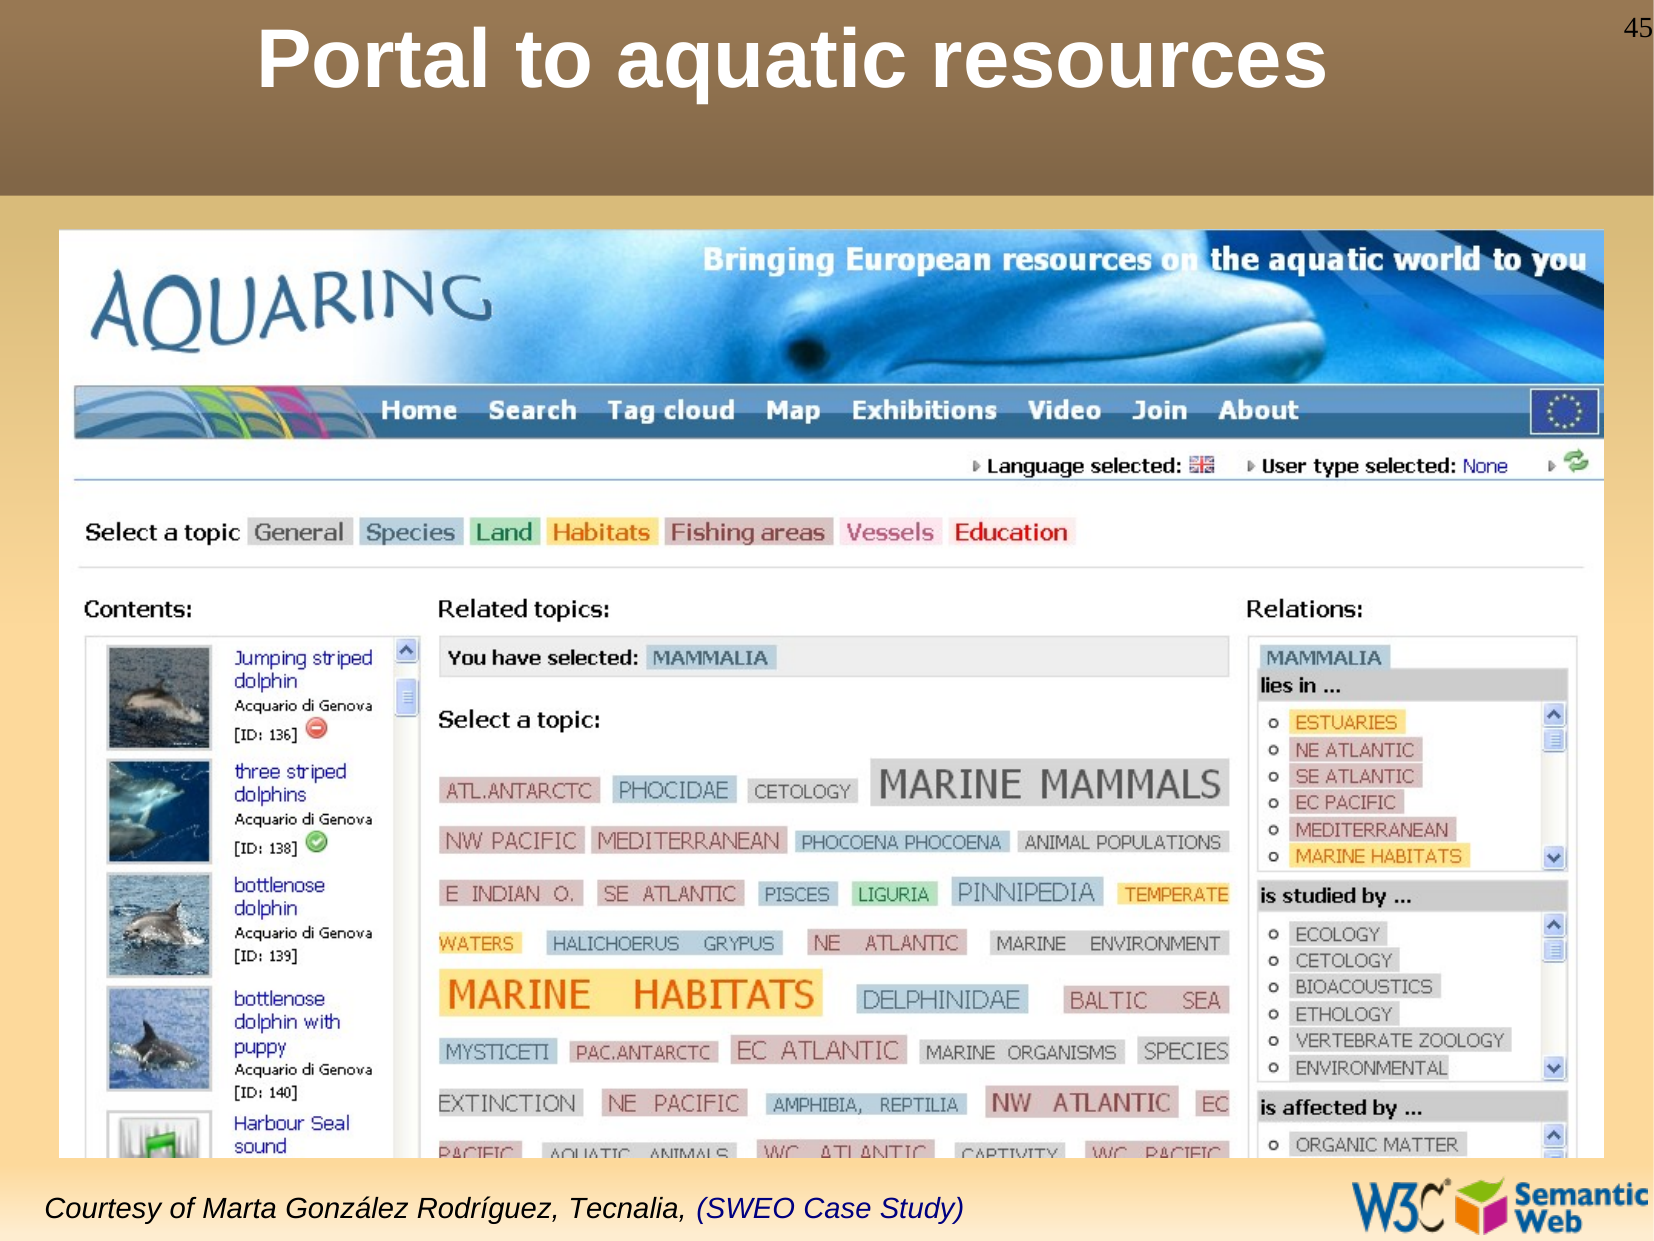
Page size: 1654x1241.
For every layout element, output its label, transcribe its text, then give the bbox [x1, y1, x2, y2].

title Portal to aquatic resources [93, 0, 1493, 119]
picture [0, 0, 1654, 1241]
text_box Courtesy of Marta González Rodríguez, Tecnalia, (SWEO Case Study) [29, 1187, 978, 1235]
